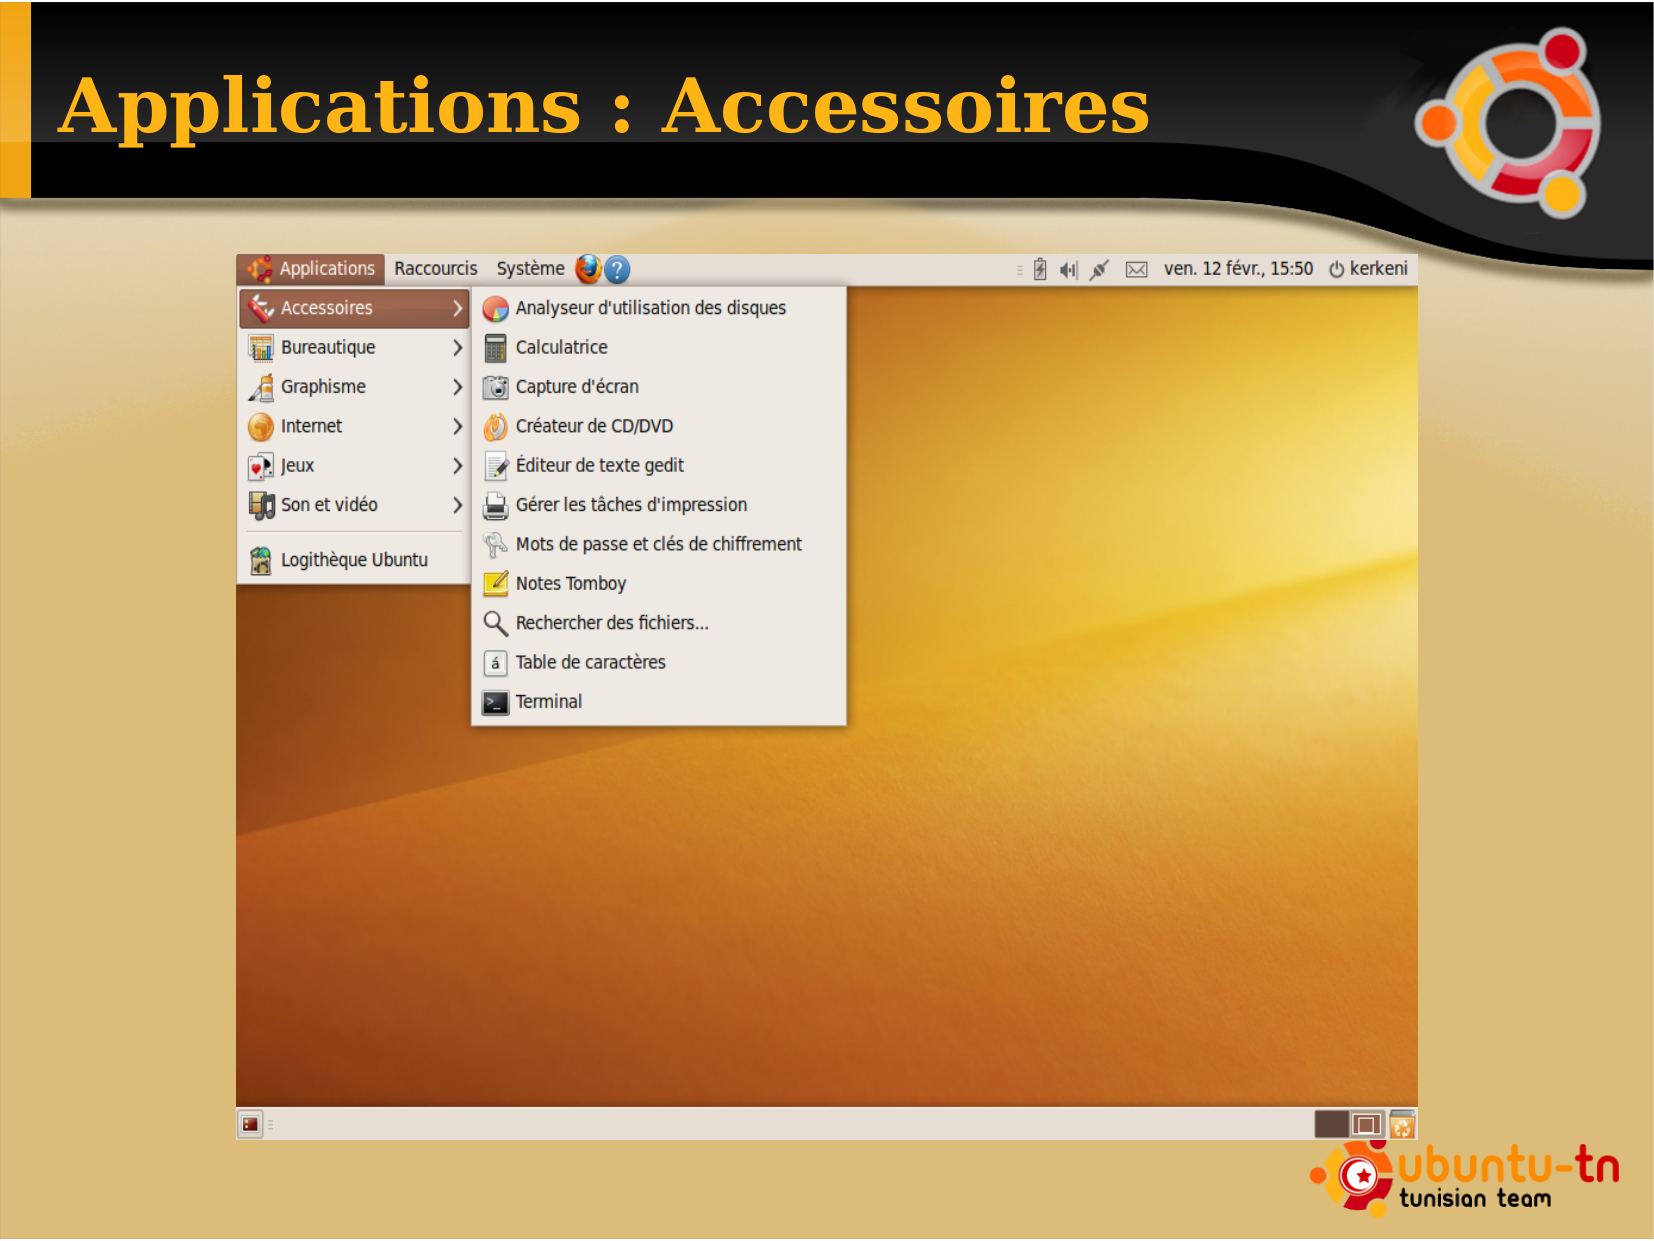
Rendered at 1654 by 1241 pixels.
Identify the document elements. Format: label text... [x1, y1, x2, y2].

picture [0, 0, 1654, 1241]
title Applications : Accessoires [59, 9, 1447, 202]
